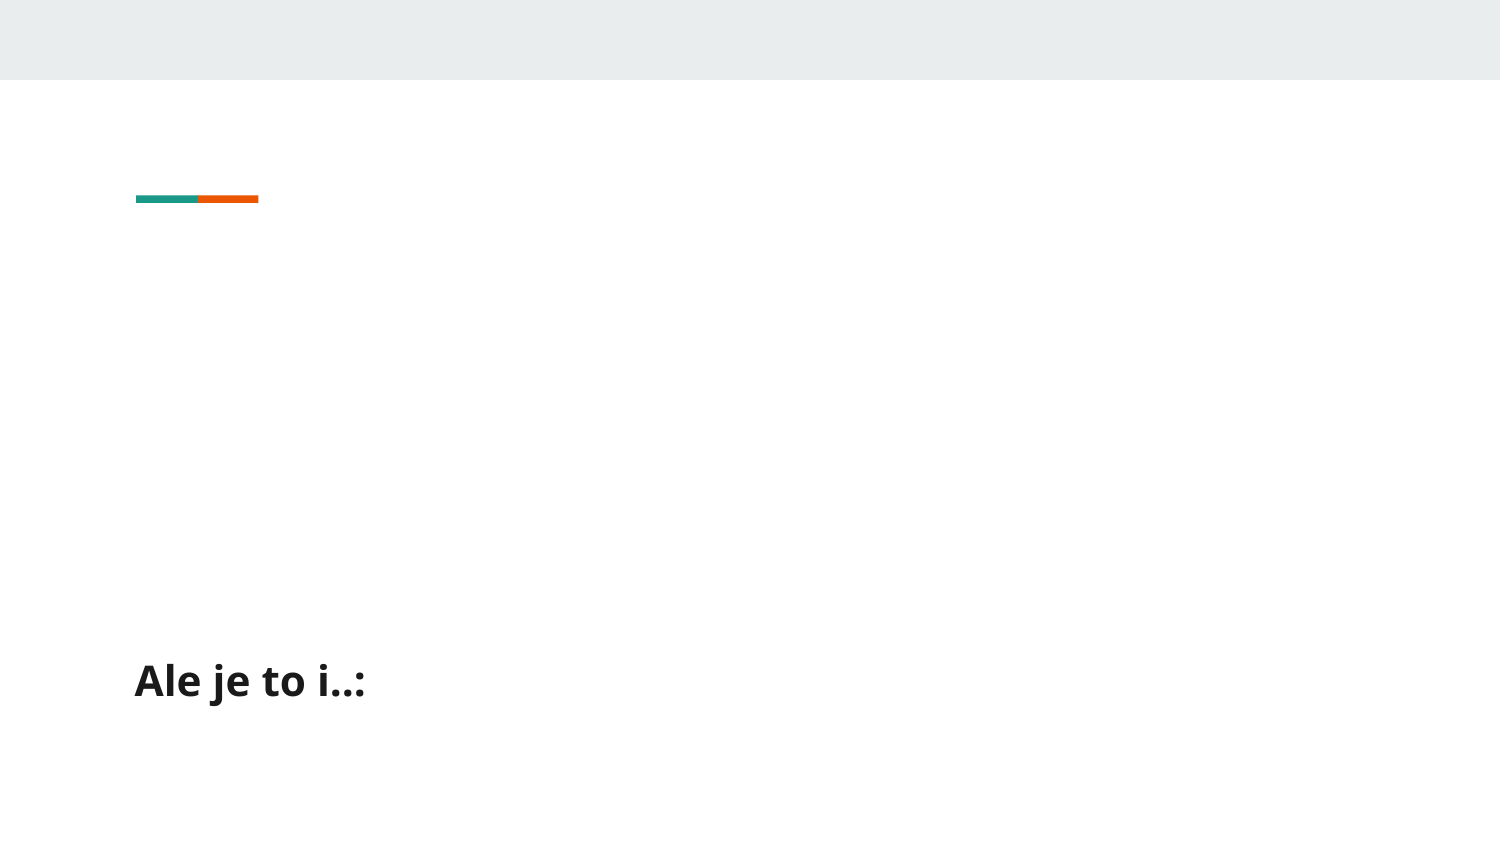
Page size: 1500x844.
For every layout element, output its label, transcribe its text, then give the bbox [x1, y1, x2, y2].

title Ale je to i..: [119, 636, 1381, 724]
